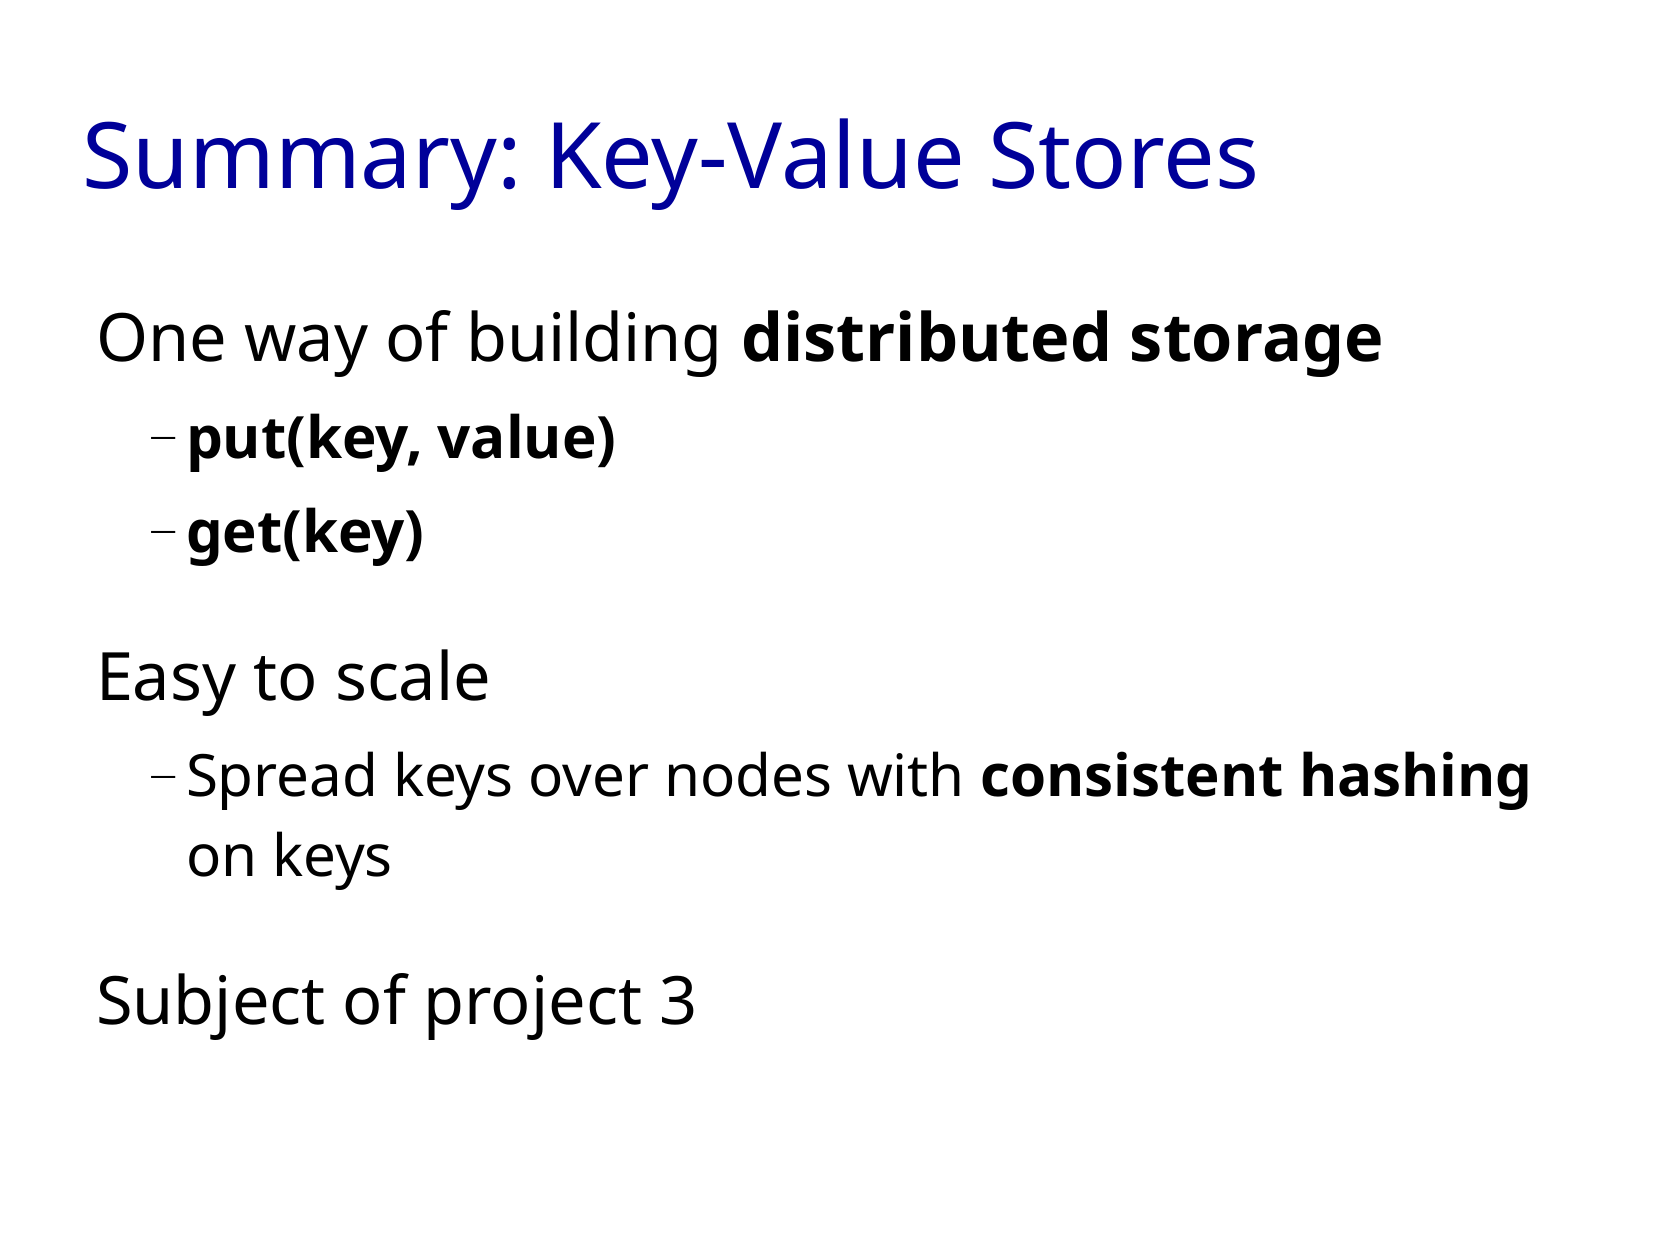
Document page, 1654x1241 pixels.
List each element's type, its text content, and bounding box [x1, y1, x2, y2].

title Summary: Key-Value Stores [82, 49, 1571, 257]
list One way of building distributed storage put(key, value) get(key) Easy to scale Spread keys over nodes with consistent hashing on keys Subject of project 3 [60, 290, 1571, 1096]
